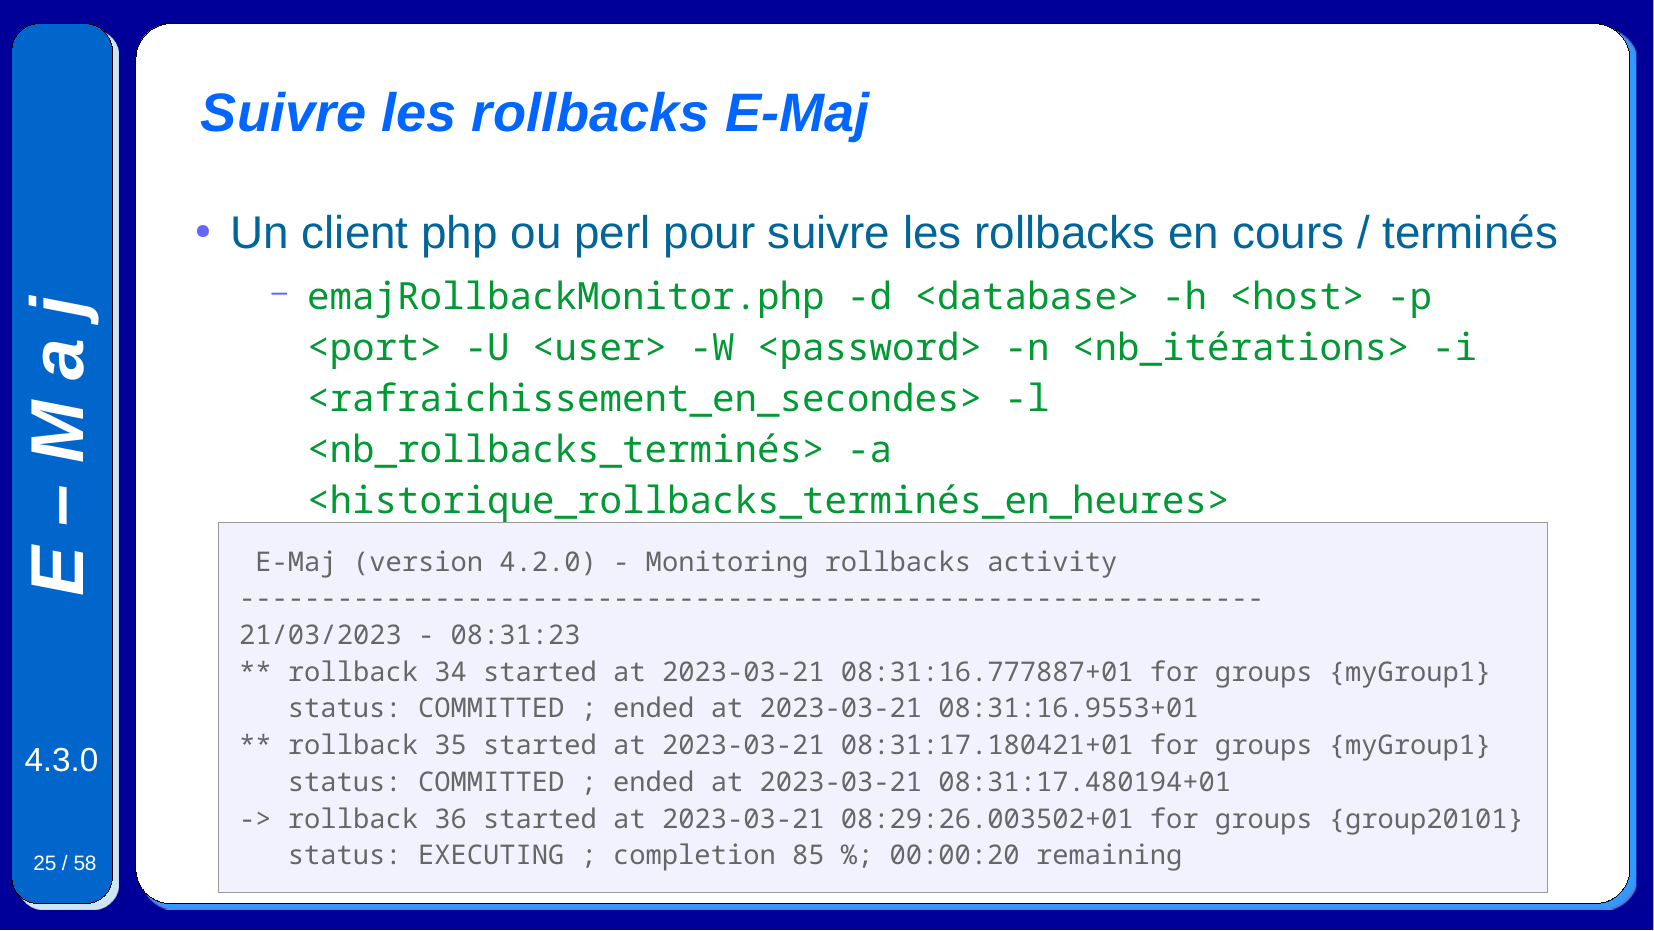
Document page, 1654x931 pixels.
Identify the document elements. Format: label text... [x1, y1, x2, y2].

list Un client php ou perl pour suivre les rollbacks en cours / terminés emajRollbackMonitor.php -d <database> -h <host> -p <port> -U <user> -W <password> -n <nb_itérations> -i <rafraichissement_en_secondes> -l <nb_rollbacks_terminés> -a <historique_rollbacks_terminés_en_heures> [177, 206, 1587, 502]
text_box E-Maj (version 4.2.0) - Monitoring rollbacks activity --------------------------------------------------------------- 21/03/2023 - 08:31:23 ** rollback 34 started at 2023-03-21 08:31:16.777887+01 for groups {myGroup1} status: COMMITTED ; ended at 2023-03-21 08:31:16.9553+01 ** rollback 35 started at 2023-03-21 08:31:17.180421+01 for groups {myGroup1} status: COMMITTED ; ended at 2023-03-21 08:31:17.480194+01 -> rollback 36 started at 2023-03-21 08:29:26.003502+01 for groups {group20101} status: EXECUTING ; completion 85 %; 00:00:20 remaining [218, 522, 1548, 878]
title Suivre les rollbacks E-Maj [200, 34, 1575, 191]
